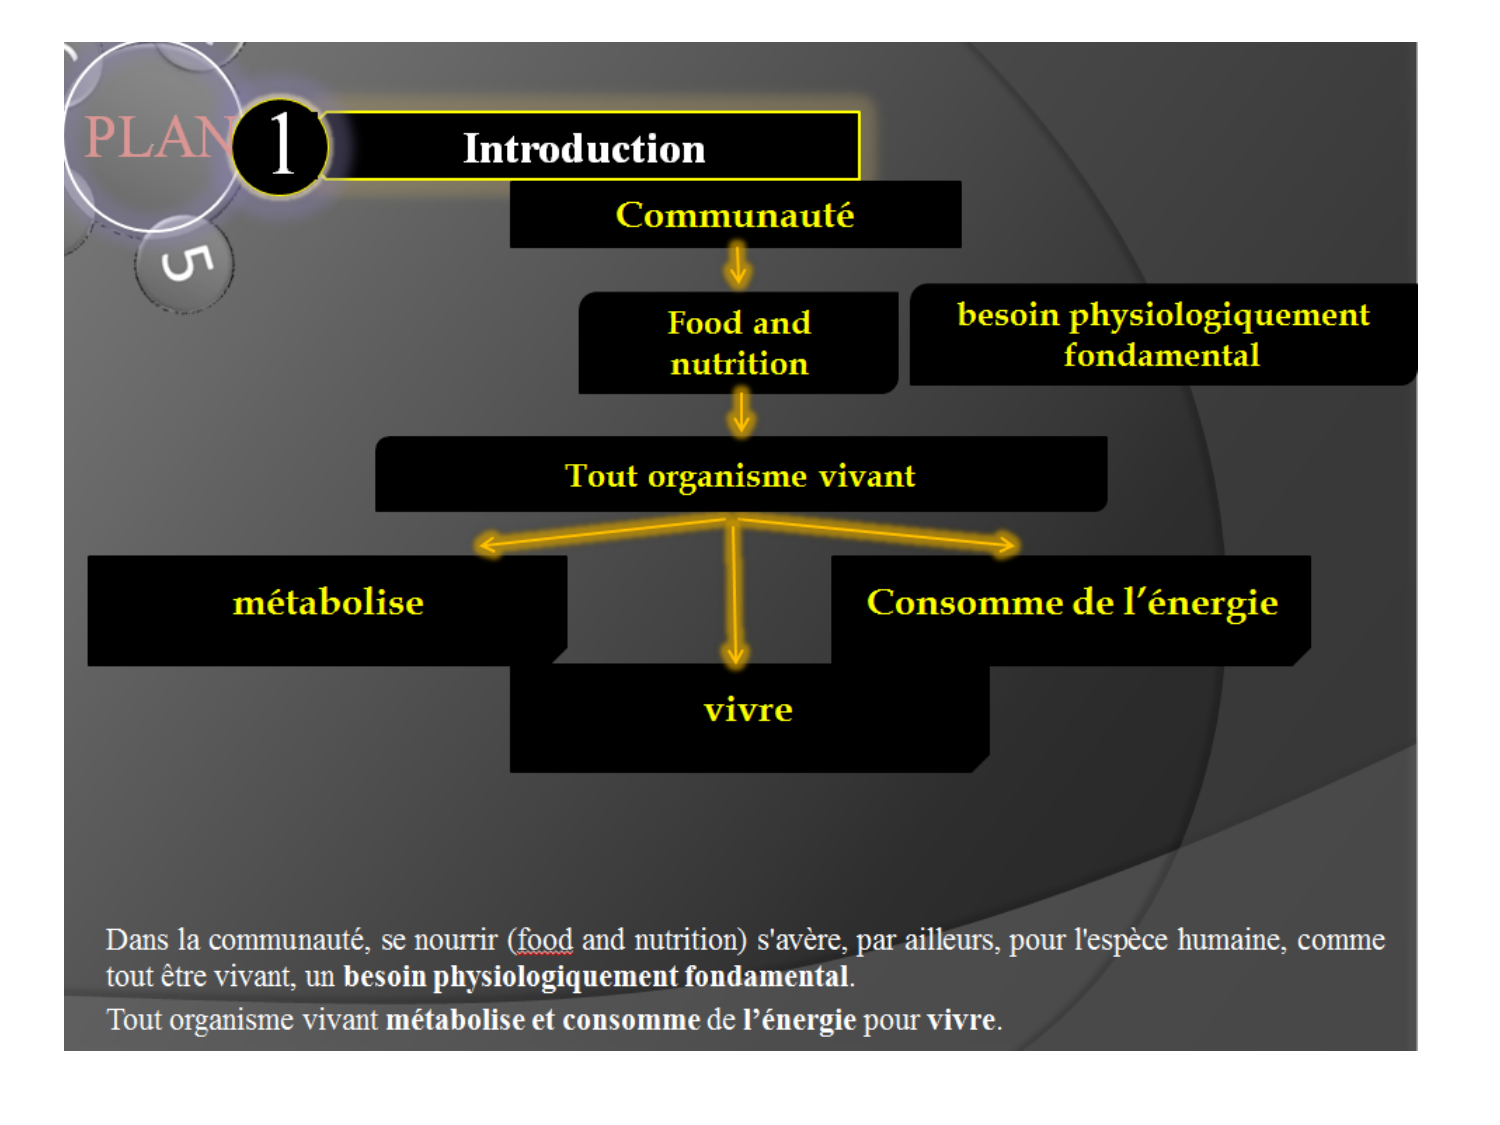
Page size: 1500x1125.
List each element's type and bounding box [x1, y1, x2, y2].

picture [64, 42, 1418, 1051]
